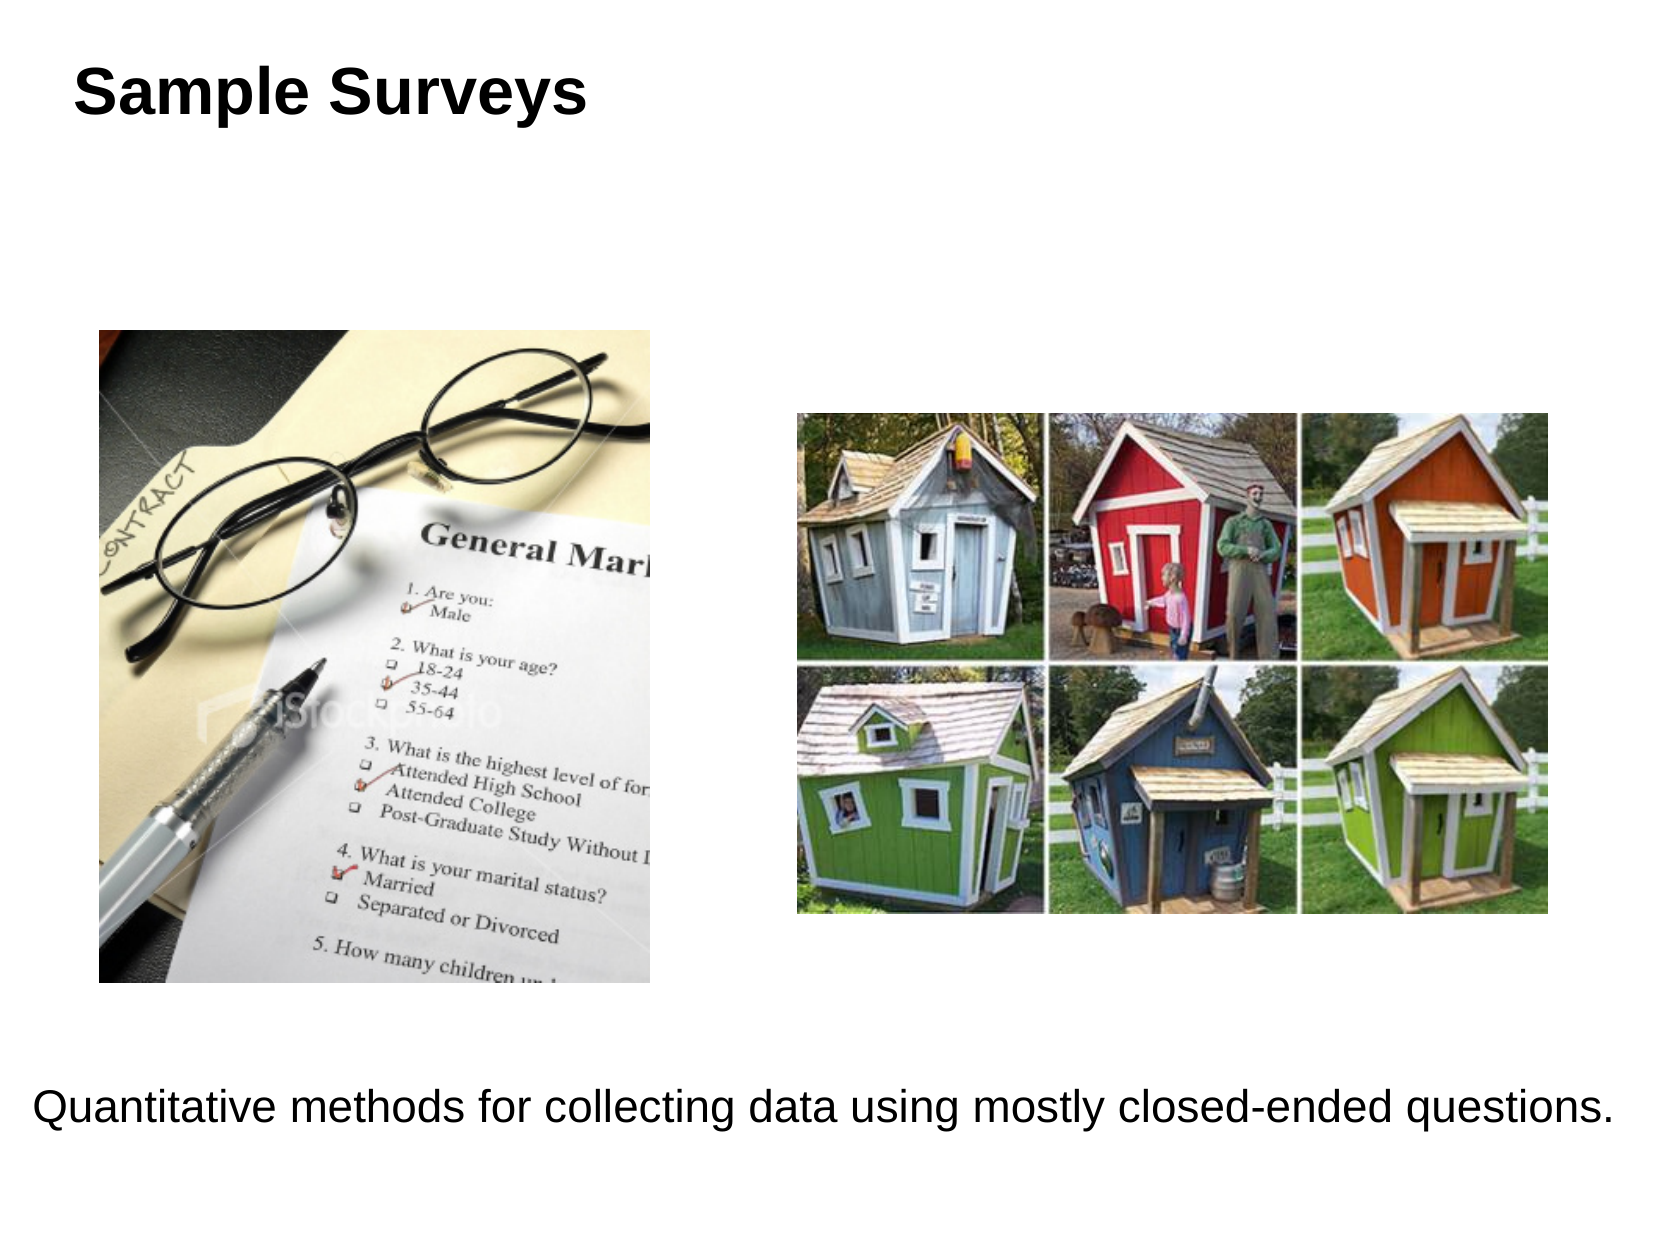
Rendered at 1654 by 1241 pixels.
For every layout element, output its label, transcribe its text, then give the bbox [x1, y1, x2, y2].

text_box Quantitative methods for collecting data using mostly closed-ended questions. [17, 1074, 1642, 1157]
text_box Sample Surveys [59, 47, 1211, 163]
picture [99, 330, 650, 983]
picture [797, 413, 1548, 914]
